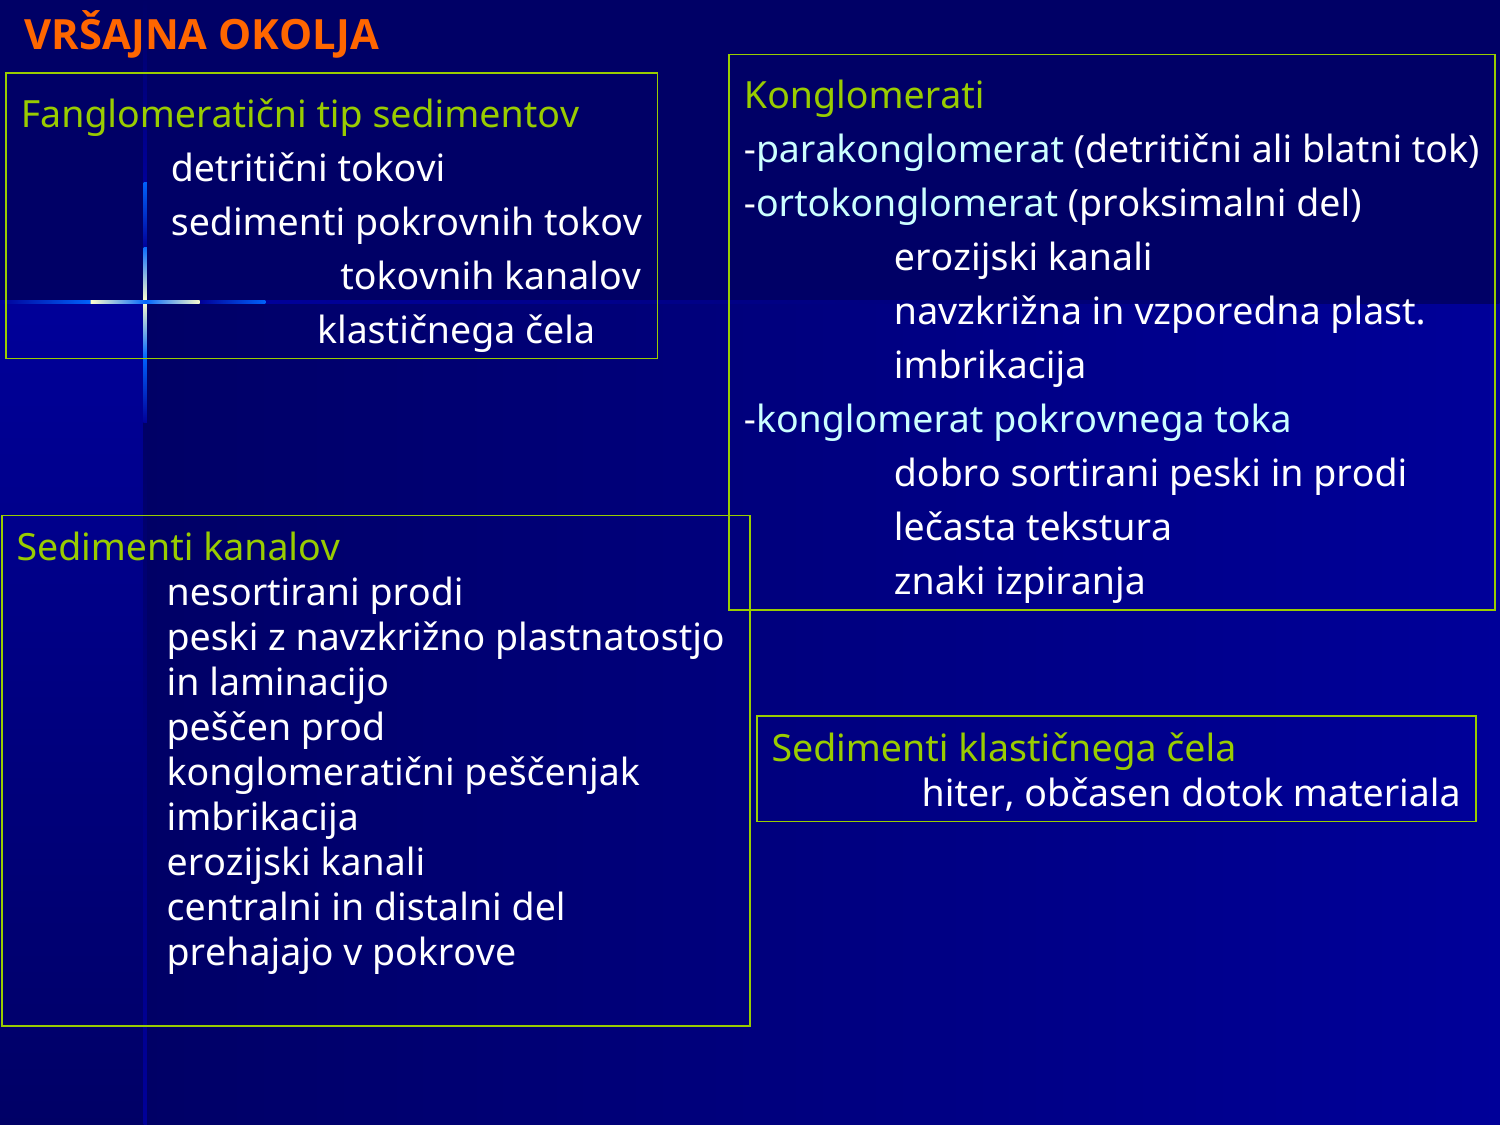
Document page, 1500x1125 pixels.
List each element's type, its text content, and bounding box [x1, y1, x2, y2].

text_box Fanglomeratični tip sedimentov detritični tokovi sedimenti pokrovnih tokov tokovnih kanalov klastičnega čela [6, 73, 658, 359]
text_box VRŠAJNA OKOLJA [10, 0, 394, 66]
text_box Sedimenti kanalov nesortirani prodi peski z navzkrižno plastnatostjo in laminacijo peščen prod konglomeratični peščenjak imbrikacija erozijski kanali centralni in distalni del prehajajo v pokrove [1, 515, 751, 1026]
text_box Sedimenti klastičnega čela hiter, občasen dotok materiala [756, 716, 1477, 822]
text_box Konglomerati -parakonglomerat (detritični ali blatni tok) -ortokonglomerat (proksimalni del) erozijski kanali navzkrižna in vzporedna plast. imbrikacija -konglomerat pokrovnega toka dobro sortirani peski in prodi lečasta tekstura znaki izpiranja [729, 54, 1495, 610]
